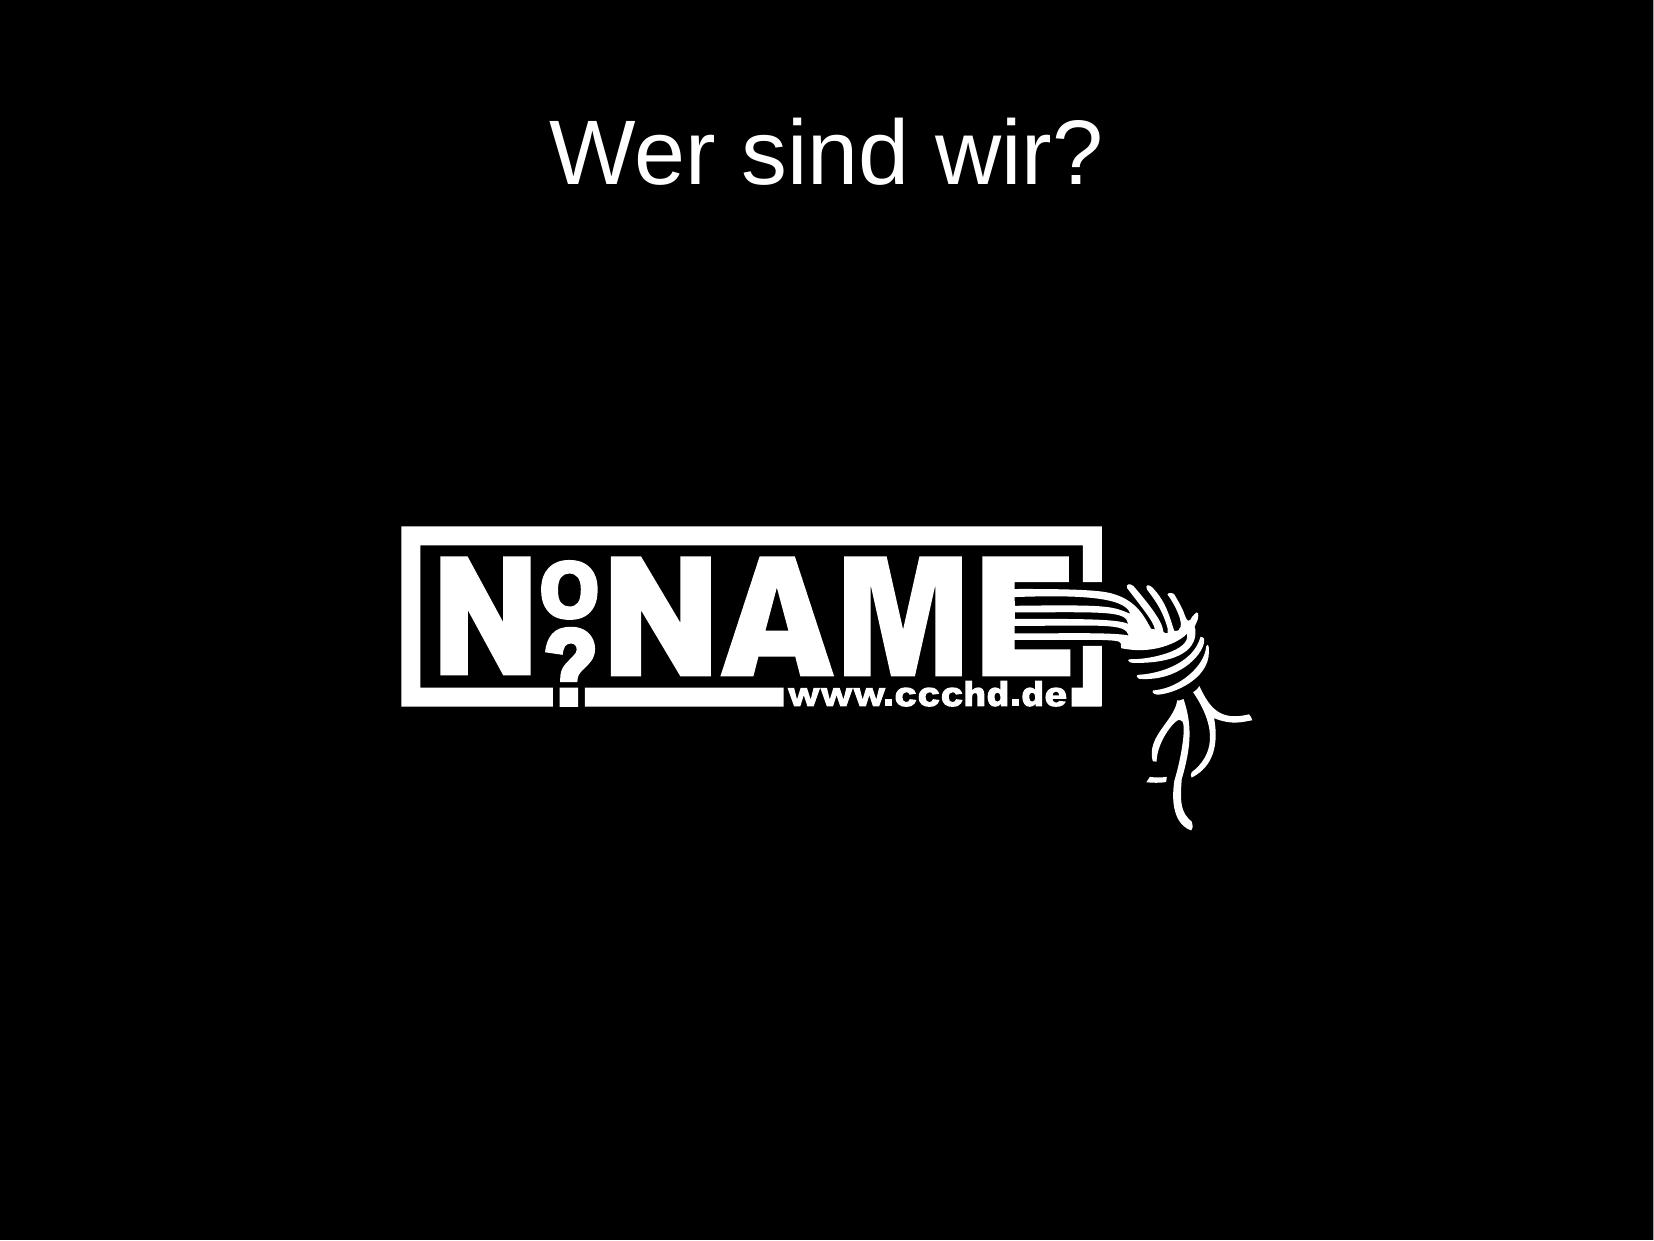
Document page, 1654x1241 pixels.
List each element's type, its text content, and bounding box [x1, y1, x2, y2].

picture [400, 492, 1253, 831]
title Wer sind wir? [82, 49, 1571, 257]
